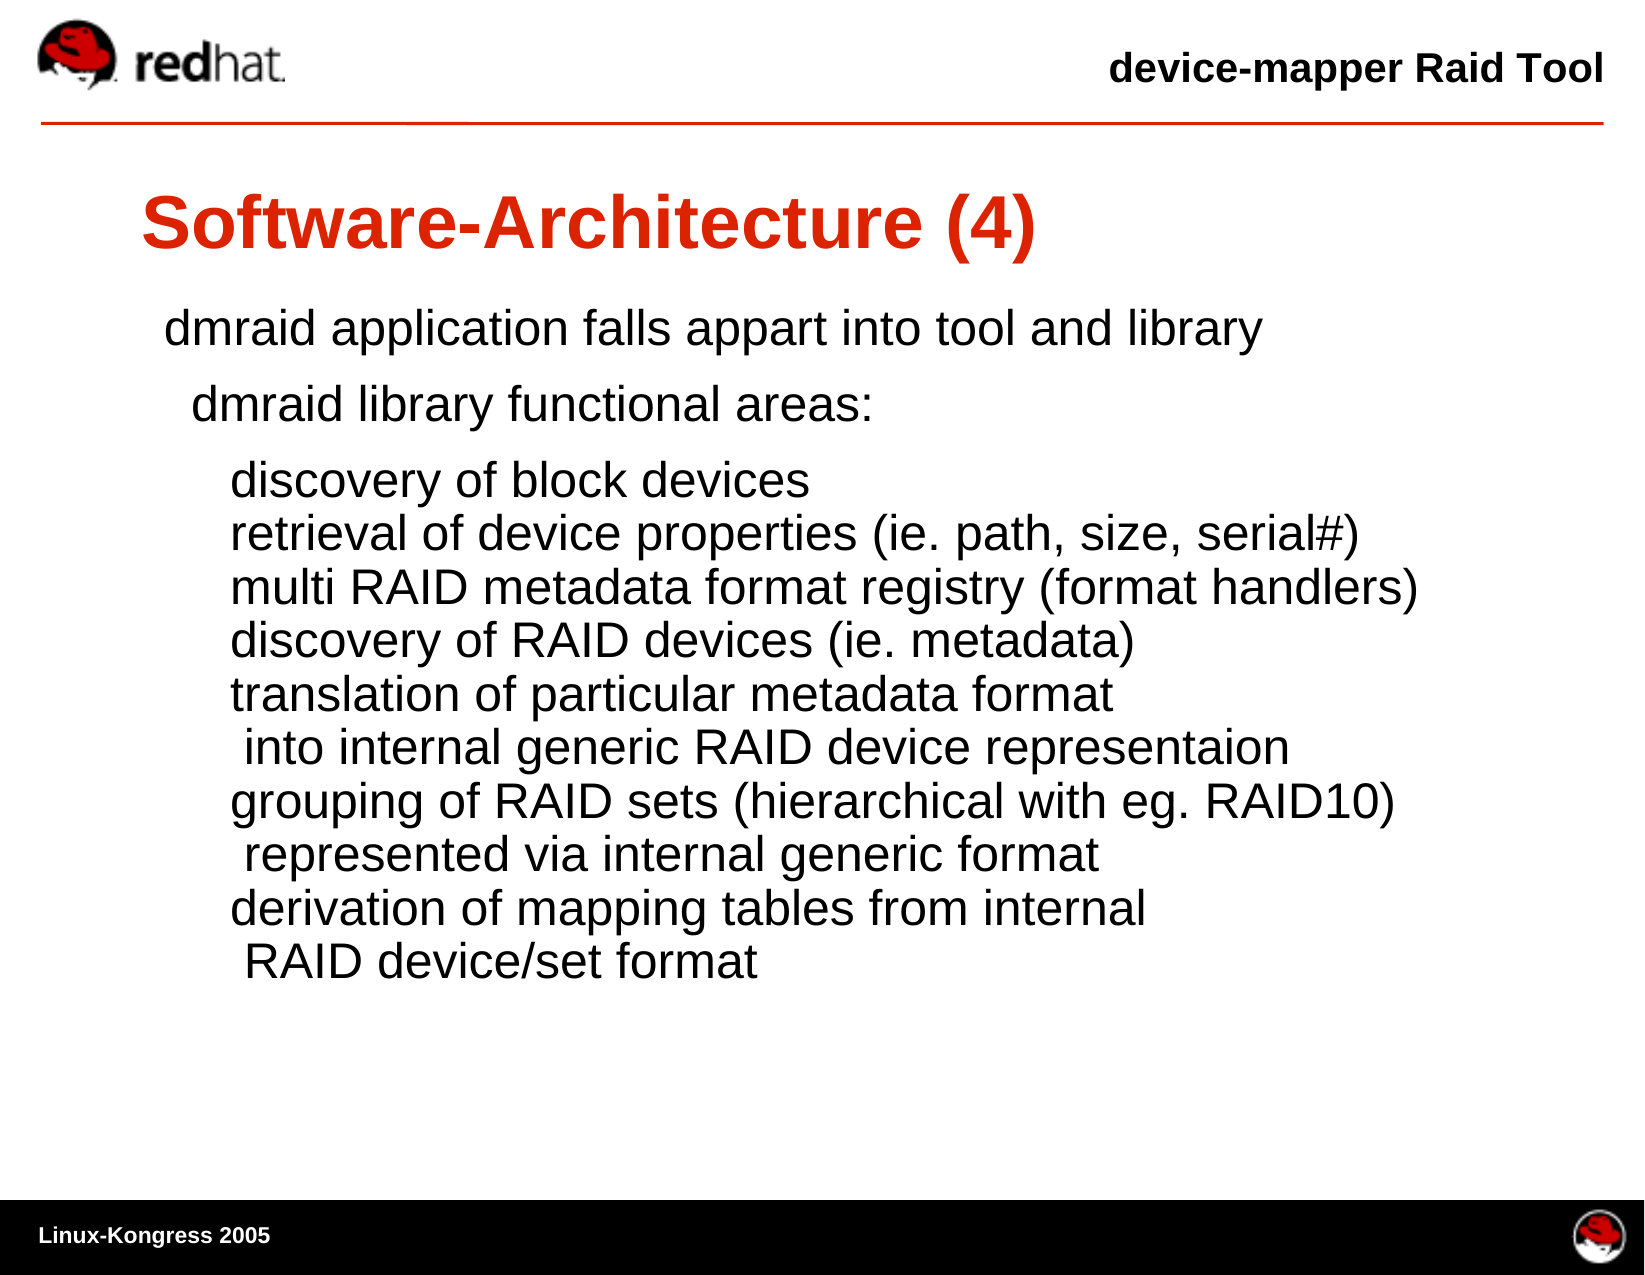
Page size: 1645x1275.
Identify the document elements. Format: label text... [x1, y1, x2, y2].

text_box [0, 1200, 1645, 1275]
text_box Software-Architecture (4) [141, 180, 1271, 274]
text_box dmraid library functional areas: [177, 378, 1611, 519]
text_box dmraid application falls appart into tool and library [150, 299, 1362, 425]
picture [1568, 1206, 1631, 1270]
text_box Linux-Kongress 2005 [38, 1222, 381, 1252]
picture [36, 17, 285, 102]
text_box discovery of block devices retrieval of device properties (ie. path, size, serial#) multi RAID metadata format registry (format handlers) discovery of RAID devices (ie. metadata) translation of particular metadata format into internal generic RAID device representaion grouping of RAID sets (hierarchical with eg. RAID10) represented via internal generic format derivation of mapping tables from internal RAID device/set format [216, 454, 1645, 595]
text_box device-mapper Raid Tool [959, 44, 1605, 97]
